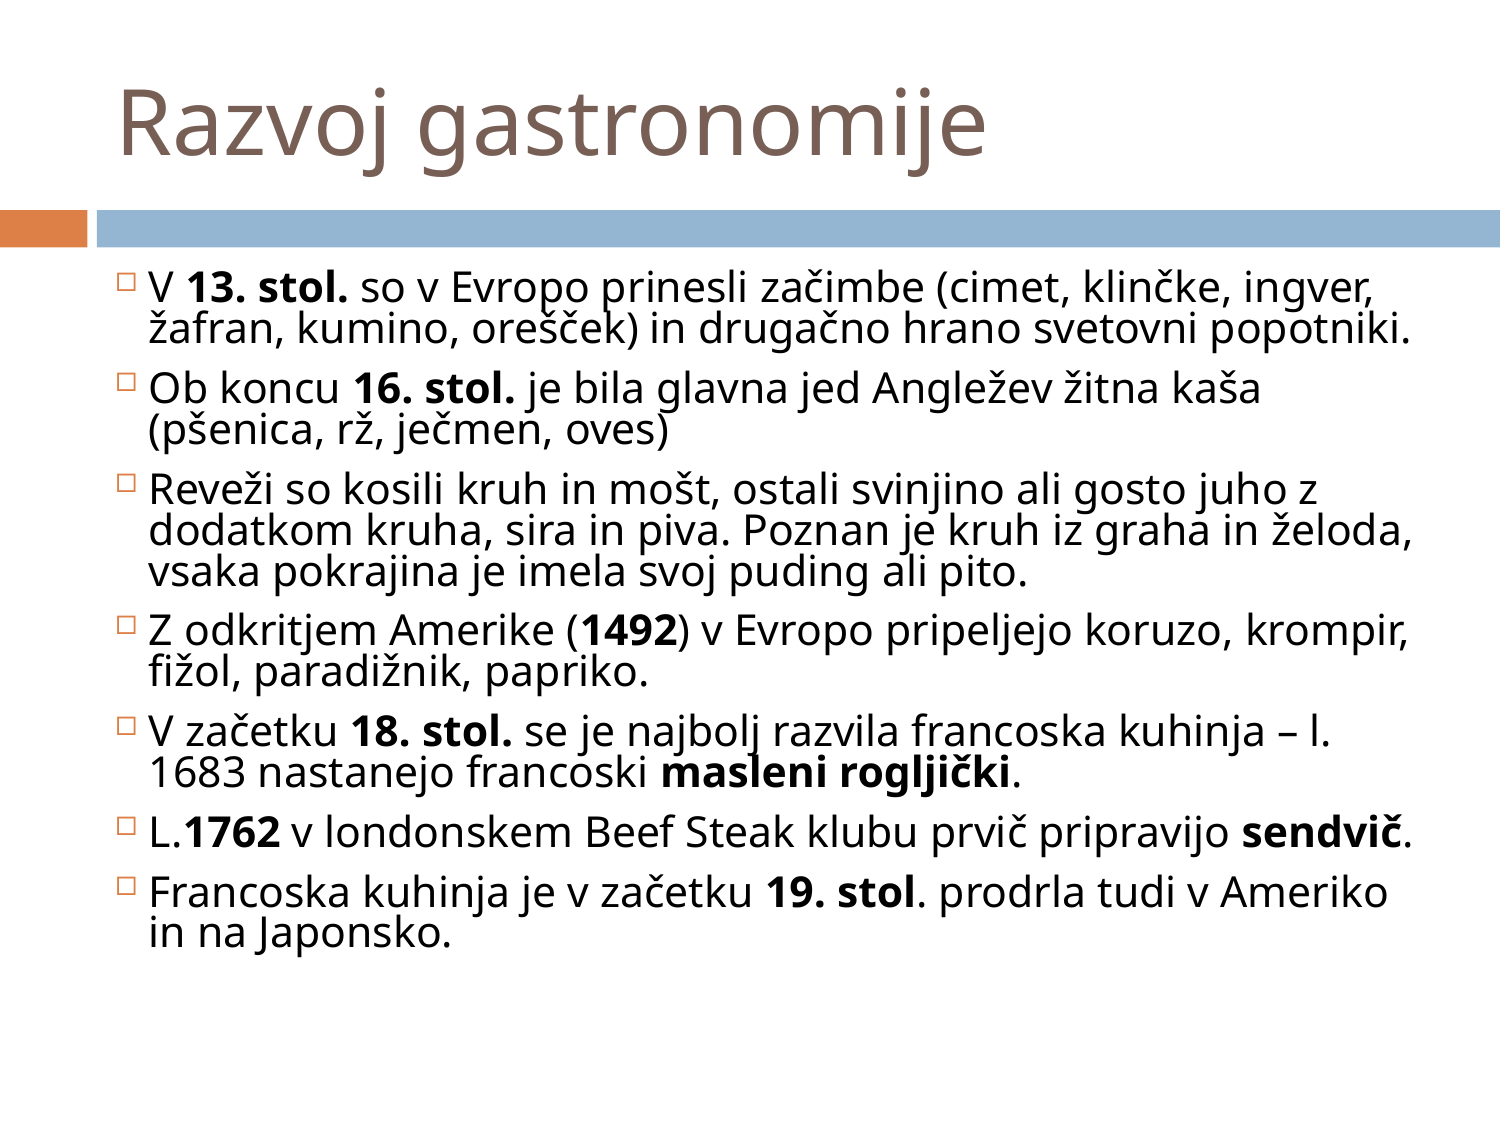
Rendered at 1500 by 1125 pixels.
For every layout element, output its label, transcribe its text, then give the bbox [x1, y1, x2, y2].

title Razvoj gastronomije [100, 37, 1438, 200]
list V 13. stol. so v Evropo prinesli začimbe (cimet, klinčke, ingver, žafran, kumino, orešček) in drugačno hrano svetovni popotniki. Ob koncu 16. stol. je bila glavna jed Angležev žitna kaša (pšenica, rž, ječmen, oves) Reveži so kosili kruh in mošt, ostali svinjino ali gosto juho z dodatkom kruha, sira in piva. Poznan je kruh iz graha in želoda, vsaka pokrajina je imela svoj puding ali pito. Z odkritjem Amerike (1492) v Evropo pripeljejo koruzo, krompir, fižol, paradižnik, papriko. V začetku 18. stol. se je najbolj razvila francoska kuhinja – l. 1683 nastanejo francoski masleni rogljički. L.1762 v londonskem Beef Steak klubu prvič pripravijo sendvič. Francoska kuhinja je v začetku 19. stol. prodrla tudi v Ameriko in na Japonsko. [100, 262, 1438, 1000]
